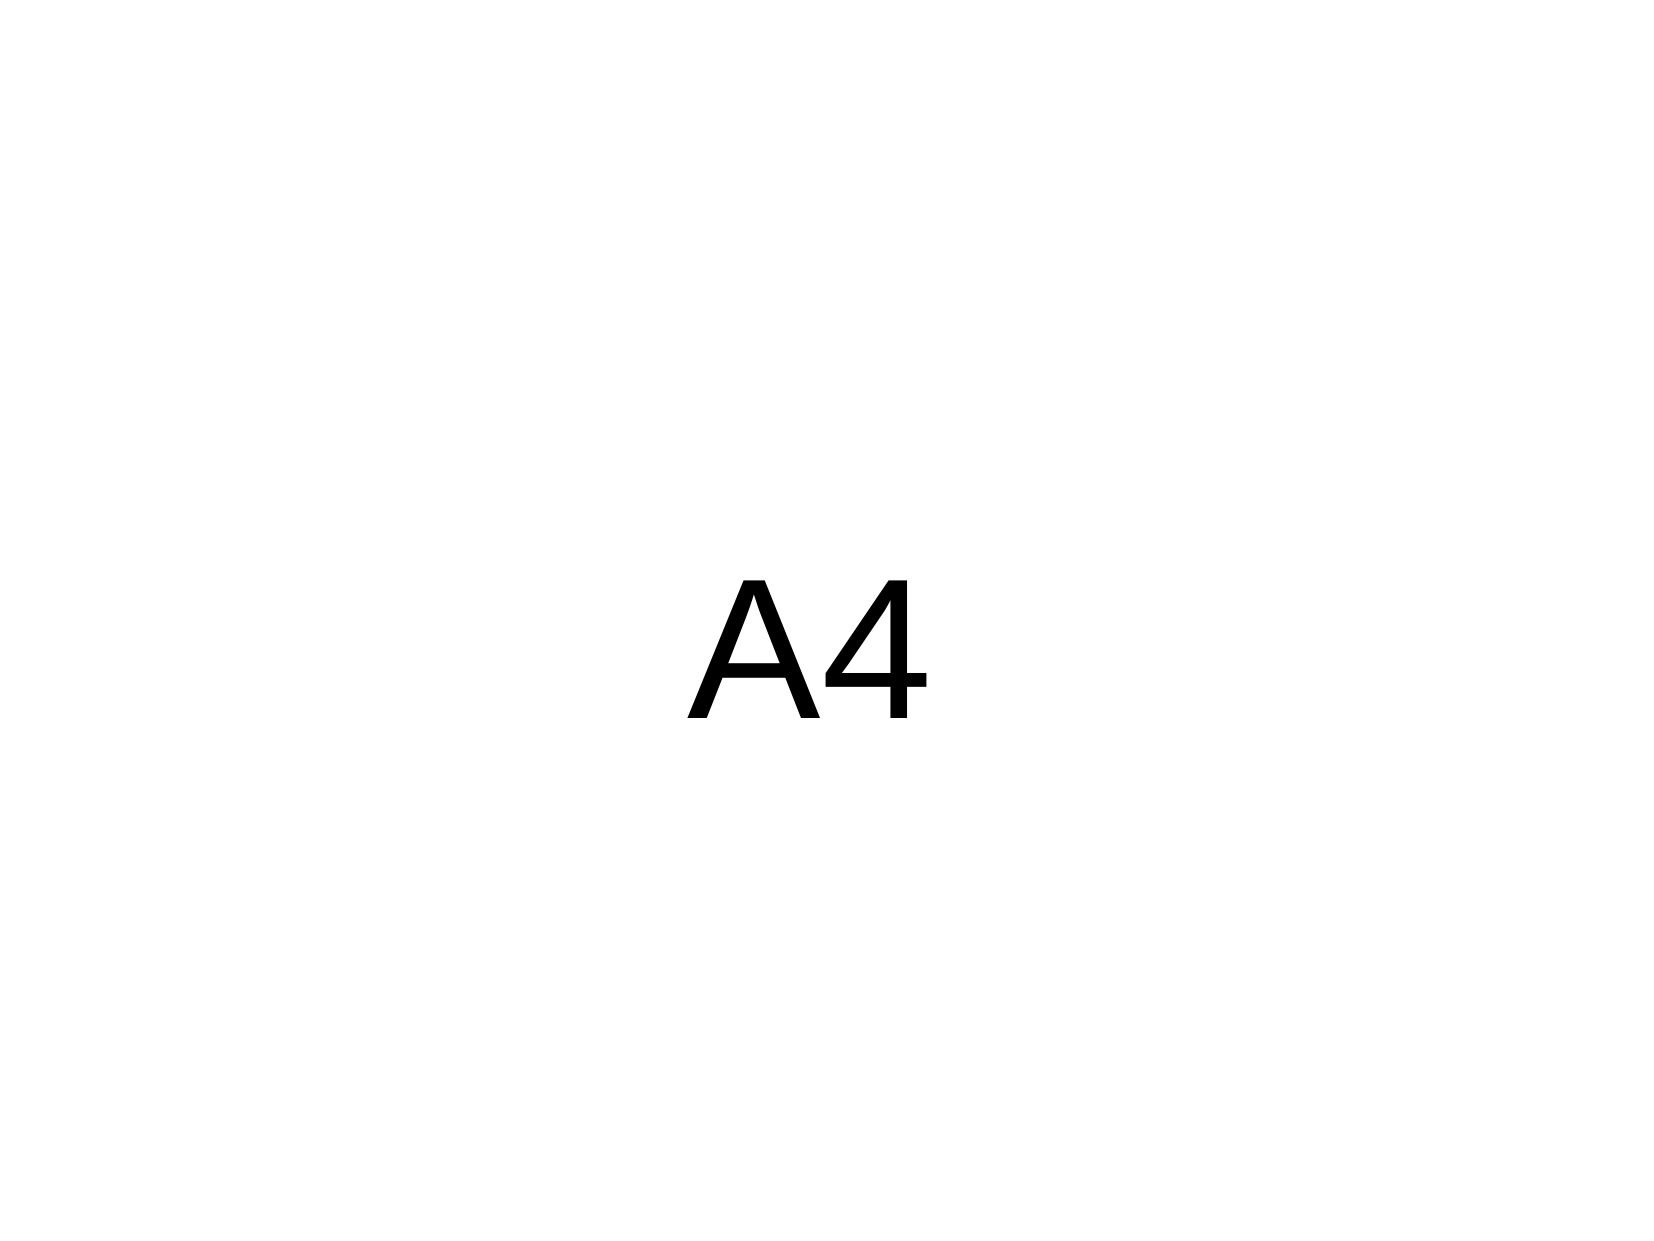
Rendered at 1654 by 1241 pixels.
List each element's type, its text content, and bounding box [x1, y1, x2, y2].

subtitle A4 [82, 290, 1538, 1010]
